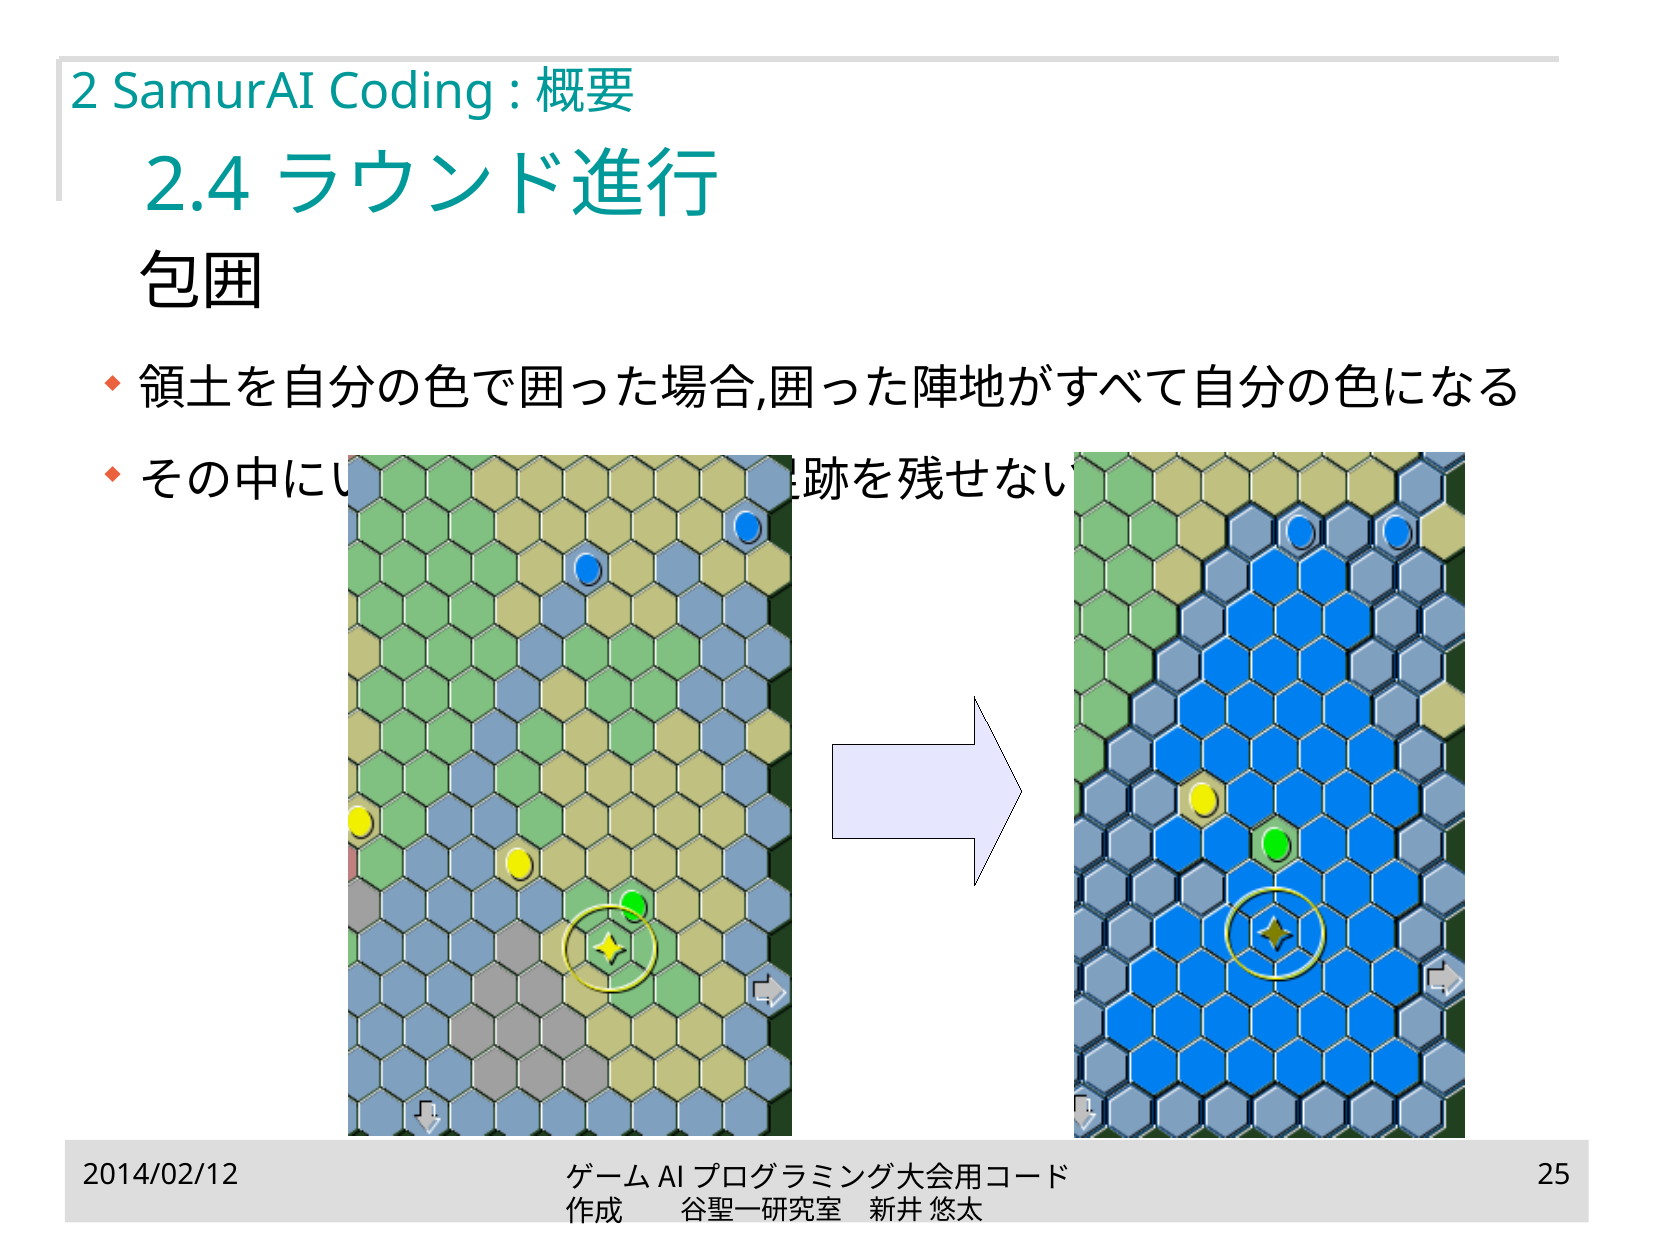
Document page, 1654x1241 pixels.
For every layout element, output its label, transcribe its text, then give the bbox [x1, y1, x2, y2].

text_box [832, 696, 1022, 886]
picture [1074, 452, 1465, 1138]
title 2 SamurAI Coding : 概要 2.4 ラウンド進行 [70, 79, 1560, 205]
list 包囲 領土を自分の色で囲った場合,囲った陣地がすべて自分の色になる その中にいるエージェントは足跡を残せない [70, 230, 1560, 514]
picture [348, 455, 792, 1136]
